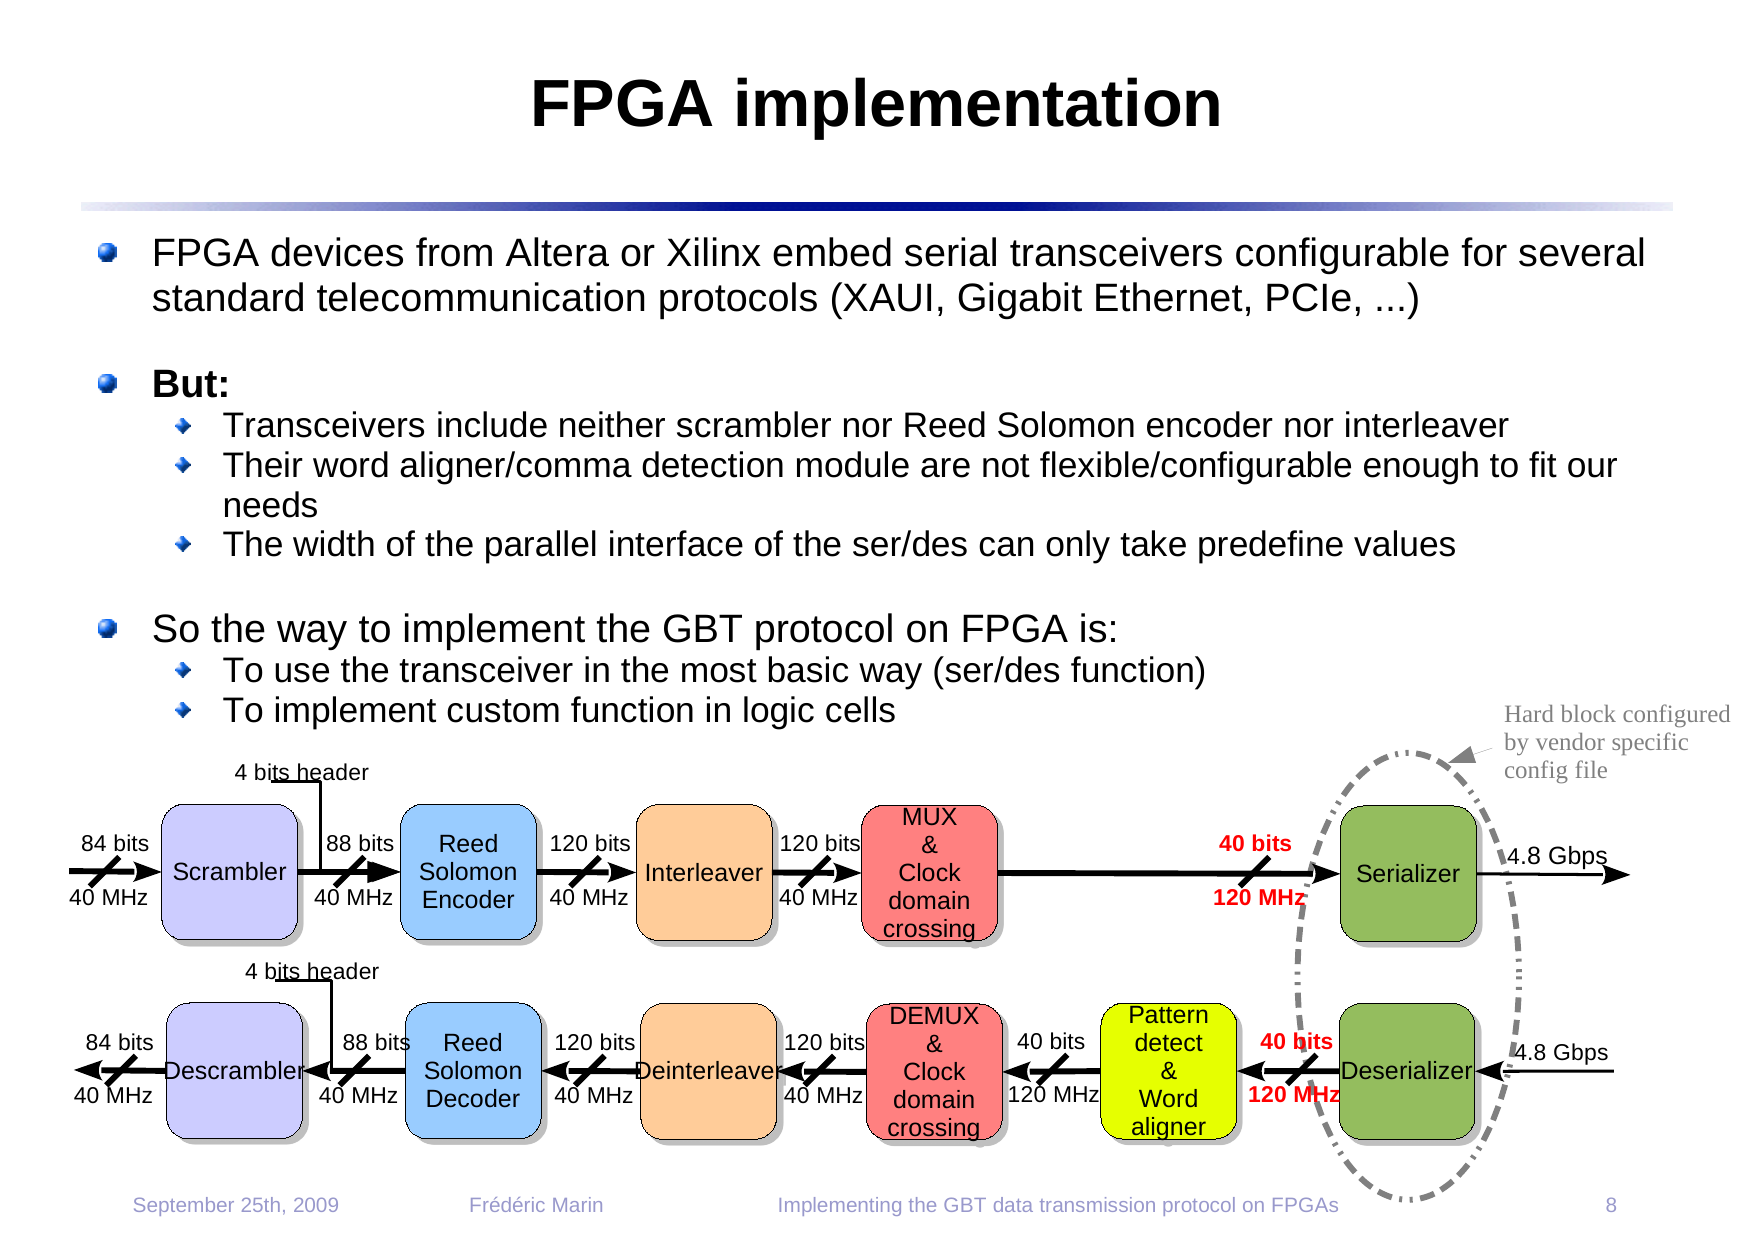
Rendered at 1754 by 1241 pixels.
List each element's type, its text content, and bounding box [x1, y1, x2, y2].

text_box 40 bits [1219, 830, 1293, 858]
text_box 88 bits [342, 1029, 417, 1056]
text_box 4 bits header [234, 759, 377, 786]
text_box MUX & Clock domain crossing [861, 805, 998, 941]
text_box 40 MHz [69, 883, 158, 910]
text_box 84 bits [80, 830, 155, 857]
text_box 40 MHz [314, 883, 403, 910]
text_box 120 bits [549, 830, 637, 857]
text_box Descrambler [166, 1002, 303, 1139]
text_box 120 bits [554, 1029, 641, 1056]
text_box Interleaver [636, 804, 773, 941]
text_box 40 MHz [73, 1082, 163, 1109]
text_box Serializer [1340, 805, 1477, 942]
text_box 40 MHz [549, 883, 639, 910]
text_box 40 bits [1017, 1028, 1091, 1055]
text_box 40 MHz [779, 883, 868, 910]
text_box 4 bits header [245, 958, 387, 985]
text_box 120 bits [779, 830, 865, 857]
text_box 40 MHz [318, 1082, 408, 1109]
picture [81, 202, 1673, 211]
text_box 120 bits [783, 1029, 875, 1056]
text_box DEMUX & Clock domain crossing [866, 1003, 1003, 1140]
text_box 88 bits [326, 830, 400, 857]
text_box 120 MHz [1007, 1081, 1104, 1108]
text_box Hard block configured by vendor specific config file [1504, 699, 1741, 786]
text_box Reed Solomon Encoder [400, 804, 537, 940]
text_box 40 bits [1260, 1028, 1335, 1056]
text_box 40 MHz [554, 1082, 643, 1109]
text_box 120 MHz [1213, 883, 1310, 911]
text_box Pattern detect & Word aligner [1100, 1003, 1237, 1140]
text_box Deserializer [1339, 1003, 1475, 1140]
text_box 4.8 Gbps [1507, 841, 1620, 870]
text_box Deinterleaver [640, 1003, 777, 1140]
text_box 40 MHz [783, 1082, 873, 1109]
text_box 120 MHz [1248, 1081, 1345, 1109]
title FPGA implementation [80, 24, 1674, 182]
text_box 4.8 Gbps [1514, 1039, 1627, 1066]
text_box Reed Solomon Decoder [405, 1002, 542, 1139]
text_box 84 bits [85, 1029, 160, 1056]
list FPGA devices from Altera or Xilinx embed serial transceivers configurable for several standard telecommunication protocols (XAUI, Gigabit Ethernet, PCIe, ...) But: Transceivers include neither scrambler nor Reed Solomon encoder nor interleaver Their word aligner/comma detection module are not flexible/configurable enough to fit our needs The width of the parallel interface of the ser/des can only take predefine values So the way to implement the GBT protocol on FPGA is: To use the transceiver in the most basic way (ser/des function) To implement custom function in logic cells [80, 230, 1674, 729]
text_box Scrambler [161, 804, 298, 940]
